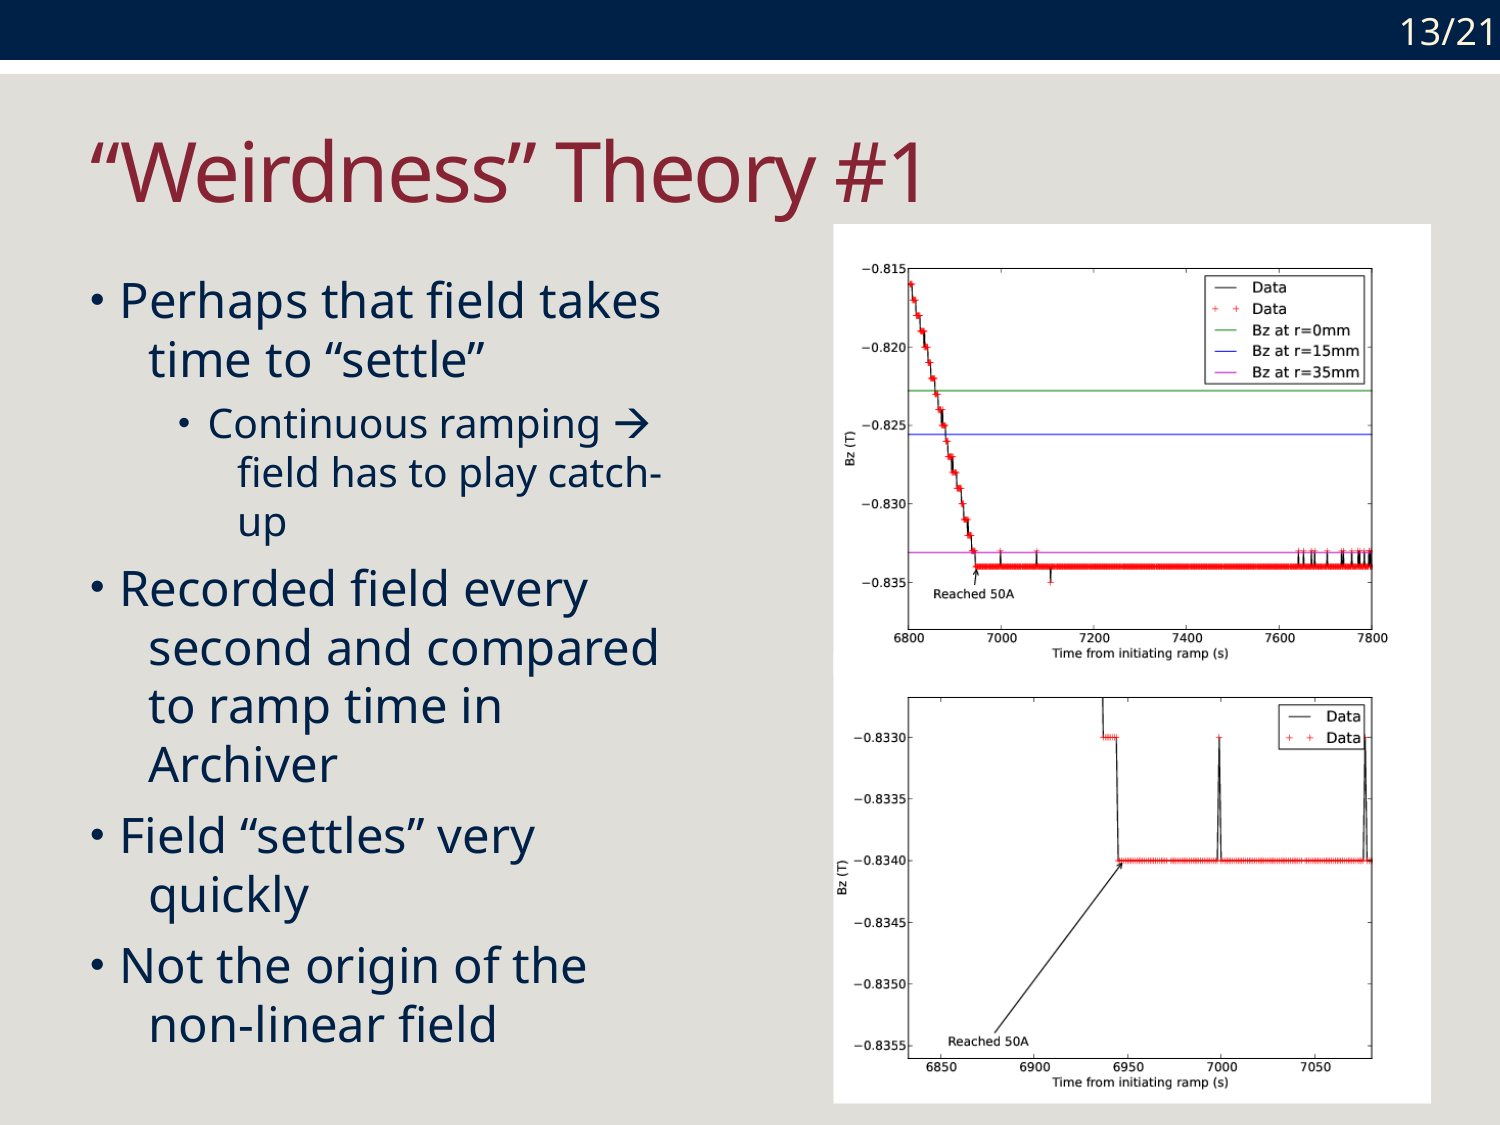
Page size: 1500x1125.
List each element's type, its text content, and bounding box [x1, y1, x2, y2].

picture [833, 224, 1431, 1104]
title “Weirdness” Theory #1 [75, 87, 1426, 251]
list Perhaps that field takes time to “settle” Continuous ramping  field has to play catch-up Recorded field every second and compared to ramp time in Archiver Field “settles” very quickly Not the origin of the non-linear field [75, 262, 713, 1063]
text_box 13/21 [1383, 0, 1500, 61]
